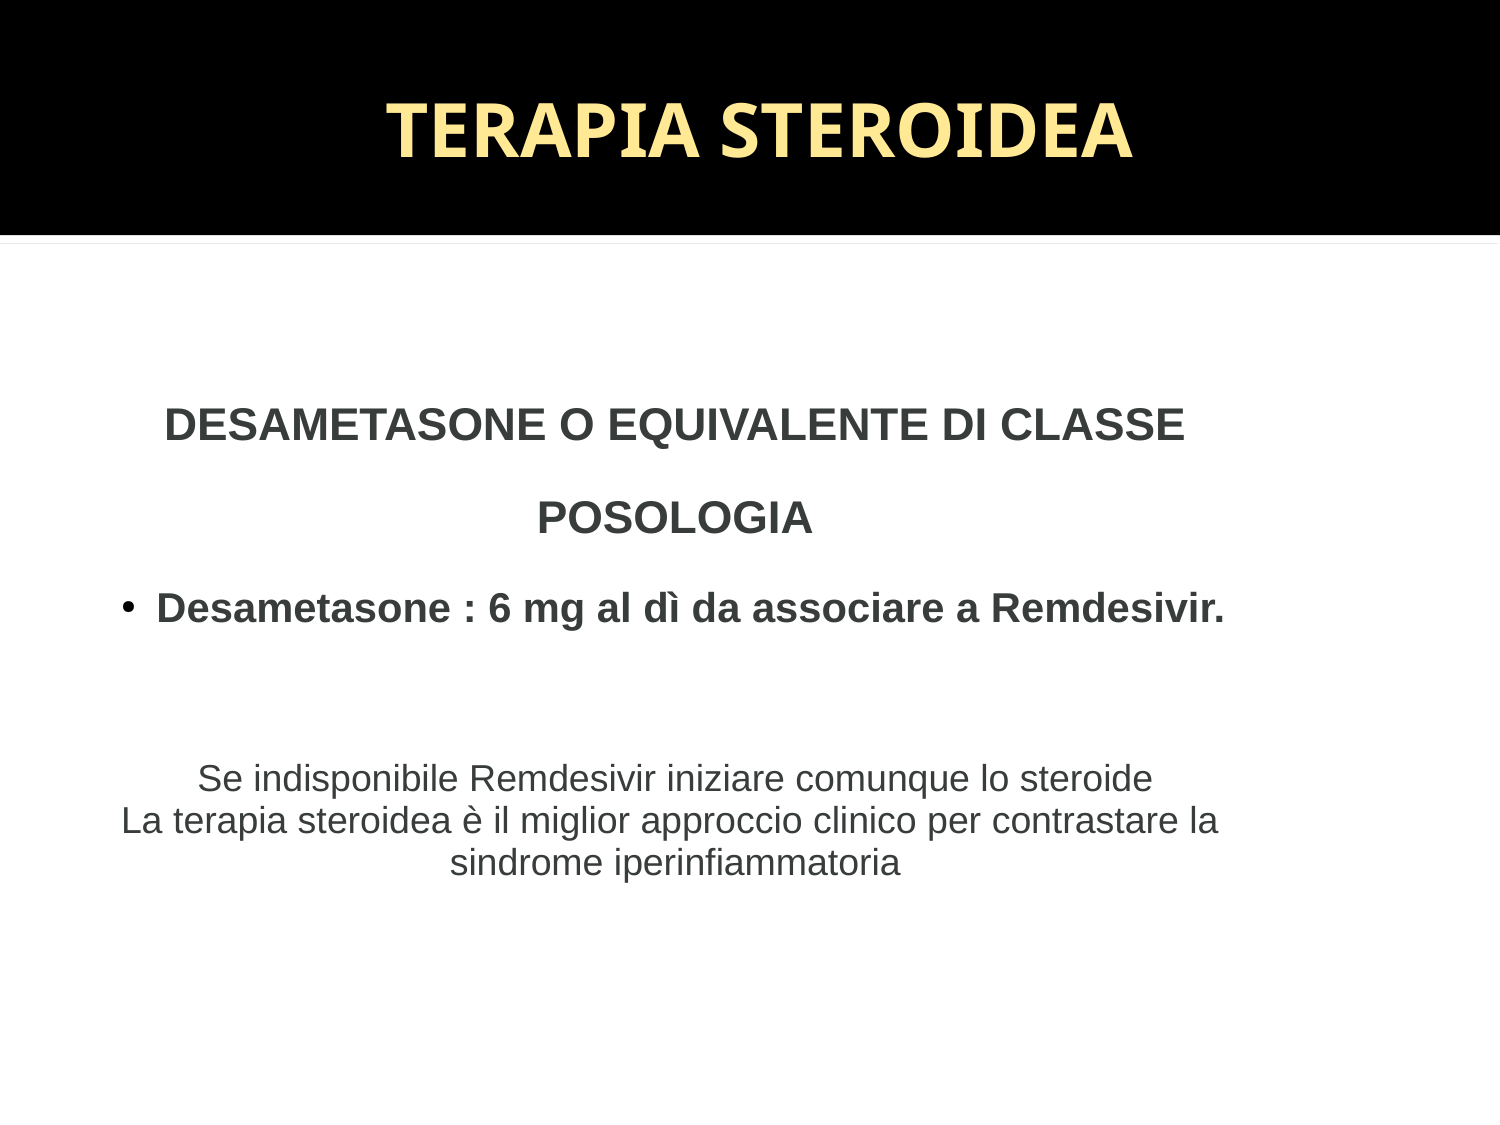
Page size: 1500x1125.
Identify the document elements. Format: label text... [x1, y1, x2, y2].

title TERAPIA STEROIDEA [75, 25, 1425, 231]
text_box DESAMETASONE O EQUIVALENTE DI CLASSE POSOLOGIA Desametasone : 6 mg al dì da associare a Remdesivir. Se indisponibile Remdesivir iniziare comunque lo steroide La terapia steroidea è il miglior approccio clinico per contrastare la sindrome iperinfiammatoria [106, 307, 1418, 957]
